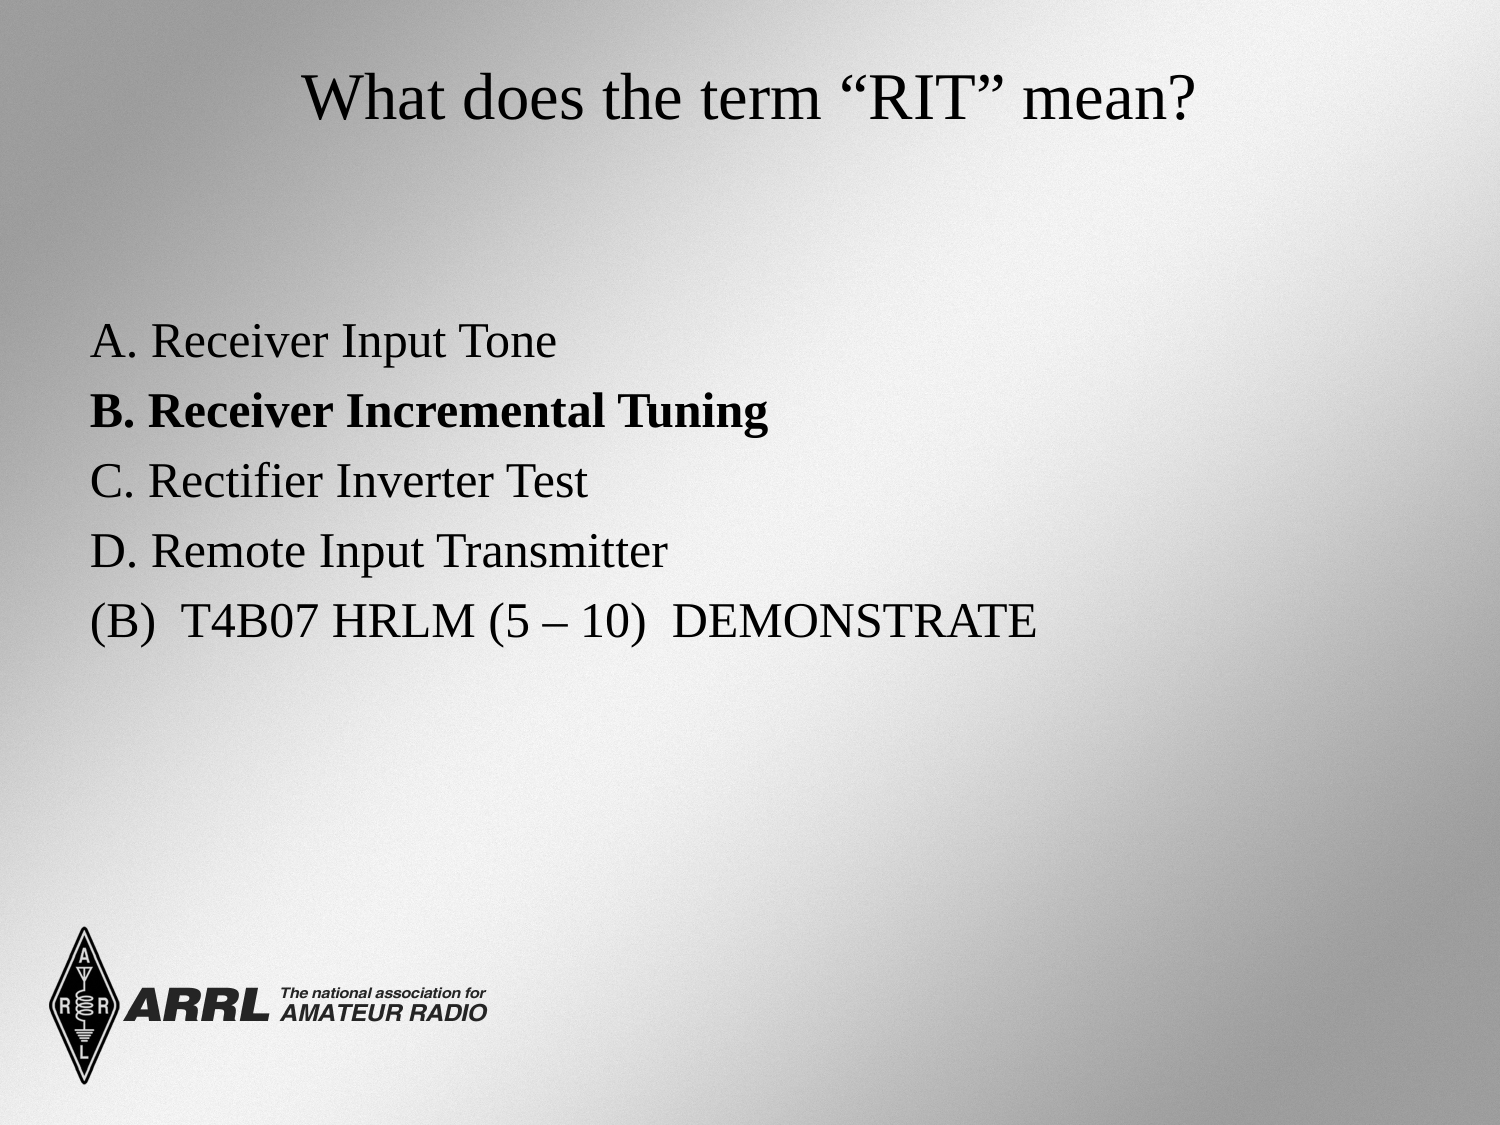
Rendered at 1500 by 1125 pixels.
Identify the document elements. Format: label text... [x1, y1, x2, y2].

list A. Receiver Input Tone B. Receiver Incremental Tuning C. Rectifier Inverter Test D. Remote Input Transmitter (B) T4B07 HRLM (5 – 10) DEMONSTRATE [75, 299, 1425, 1005]
picture [0, 0, 1500, 1125]
title What does the term “RIT” mean? [75, 45, 1425, 233]
